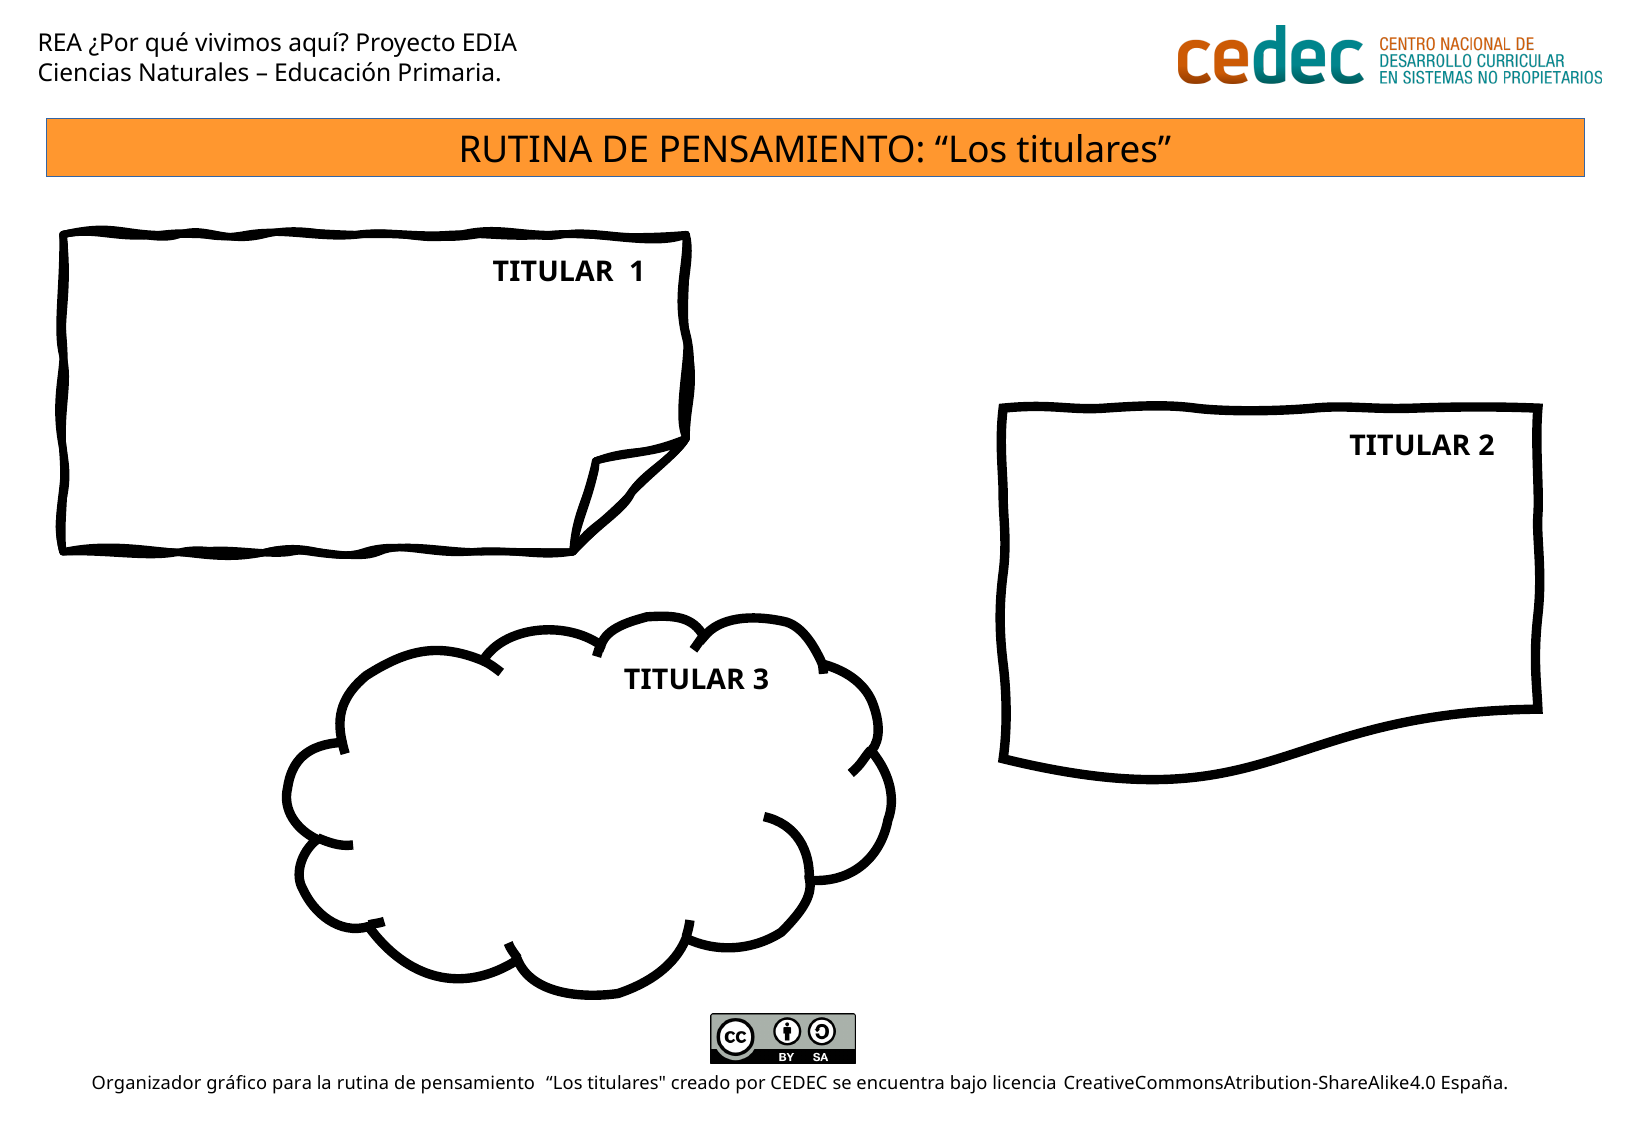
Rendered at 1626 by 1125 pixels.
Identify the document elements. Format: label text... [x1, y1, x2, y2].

text_box RUTINA DE PENSAMIENTO: “Los titulares” [46, 119, 1584, 177]
text_box TITULAR 1 [478, 245, 798, 293]
text_box TITULAR 2 [1334, 419, 1625, 467]
text_box Organizador gráfico para la rutina de pensamiento “Los titulares" creado por CEDEC se encuentra bajo licencia Creative Commons Atribution-Share Alike 4.0 España. [46, 1063, 1554, 1115]
picture [1178, 25, 1602, 84]
text_box TITULAR 3 [609, 653, 929, 701]
text_box REA ¿Por qué vivimos aquí? Proyecto EDIA Ciencias Naturales – Educación Primaria. [23, 20, 546, 90]
picture [710, 1013, 856, 1063]
